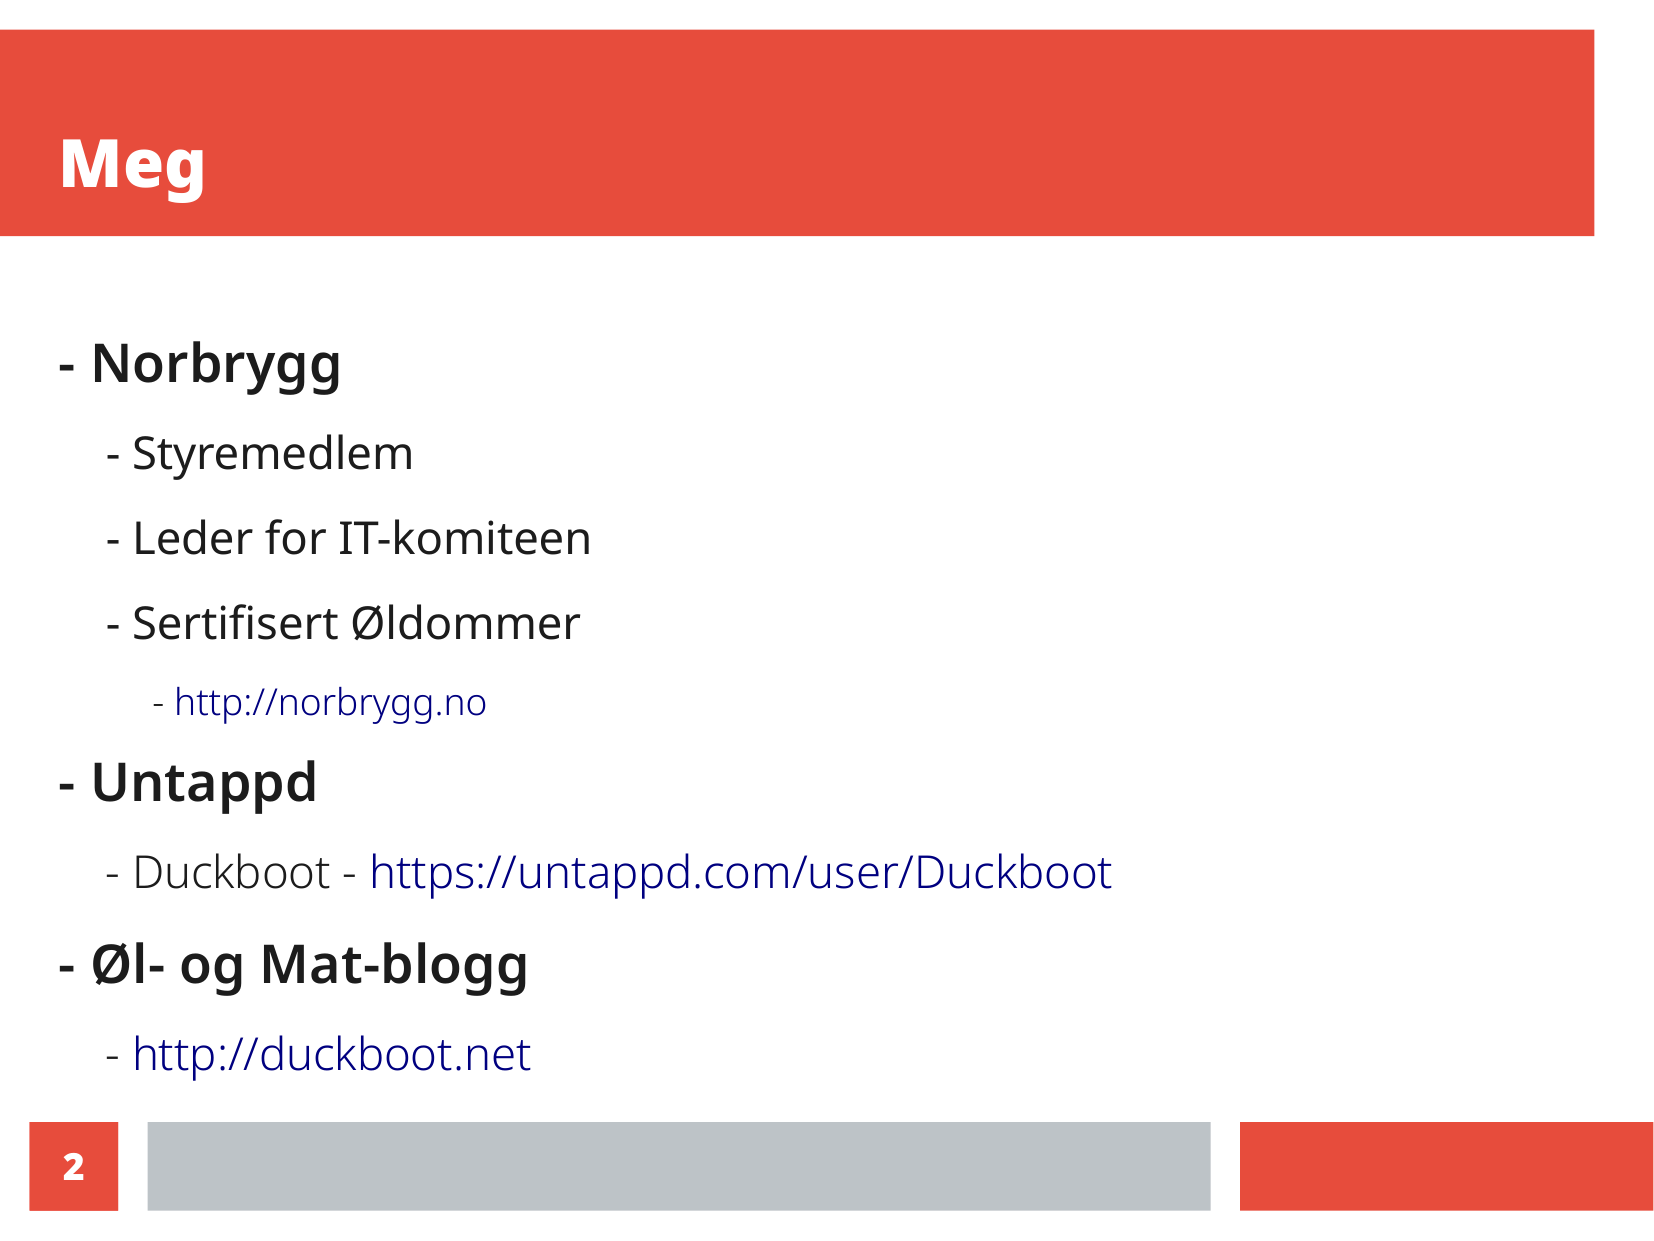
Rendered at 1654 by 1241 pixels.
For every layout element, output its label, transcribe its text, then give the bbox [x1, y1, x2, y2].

list - Norbrygg - Styremedlem - Leder for IT-komiteen - Sertifisert Øldommer - http://norbrygg.no - Untappd - Duckboot - https://untappd.com/user/Duckboot - Øl- og Mat-blogg - http://duckboot.net [59, 324, 1565, 1093]
title Meg [59, 59, 1595, 207]
